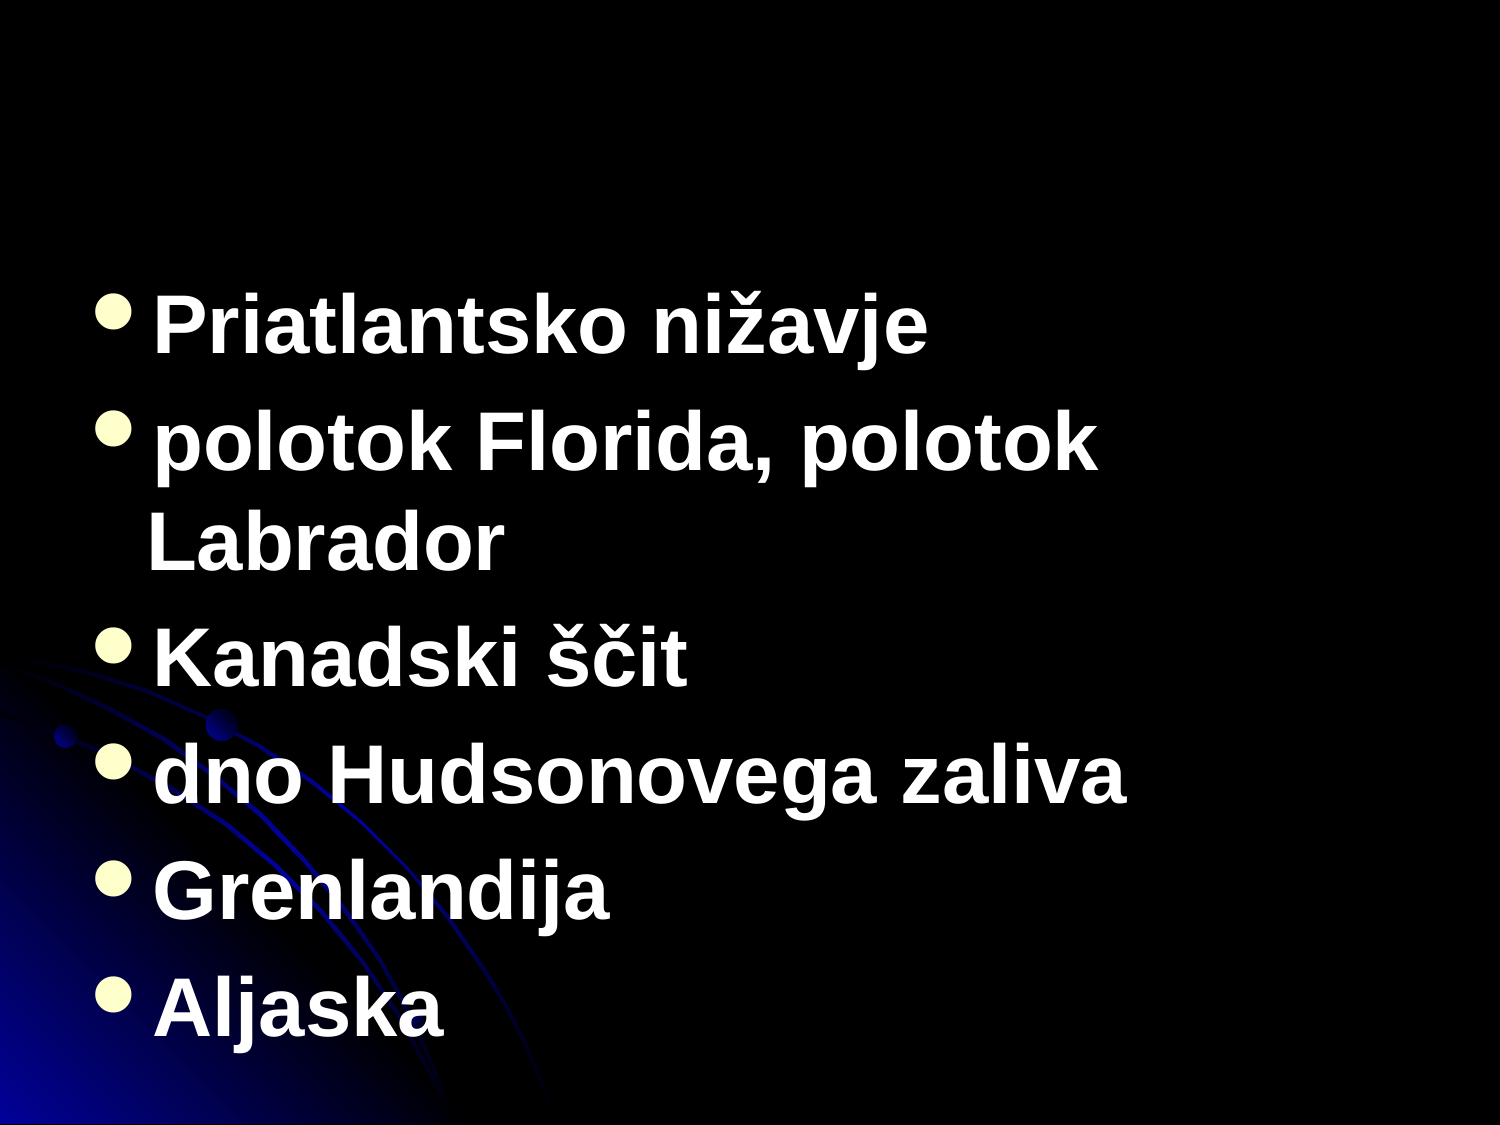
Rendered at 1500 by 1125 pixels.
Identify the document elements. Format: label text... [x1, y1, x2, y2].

list Priatlantsko nižavje polotok Florida, polotok Labrador Kanadski ščit dno Hudsonovega zaliva Grenlandija Aljaska [75, 262, 1425, 1006]
